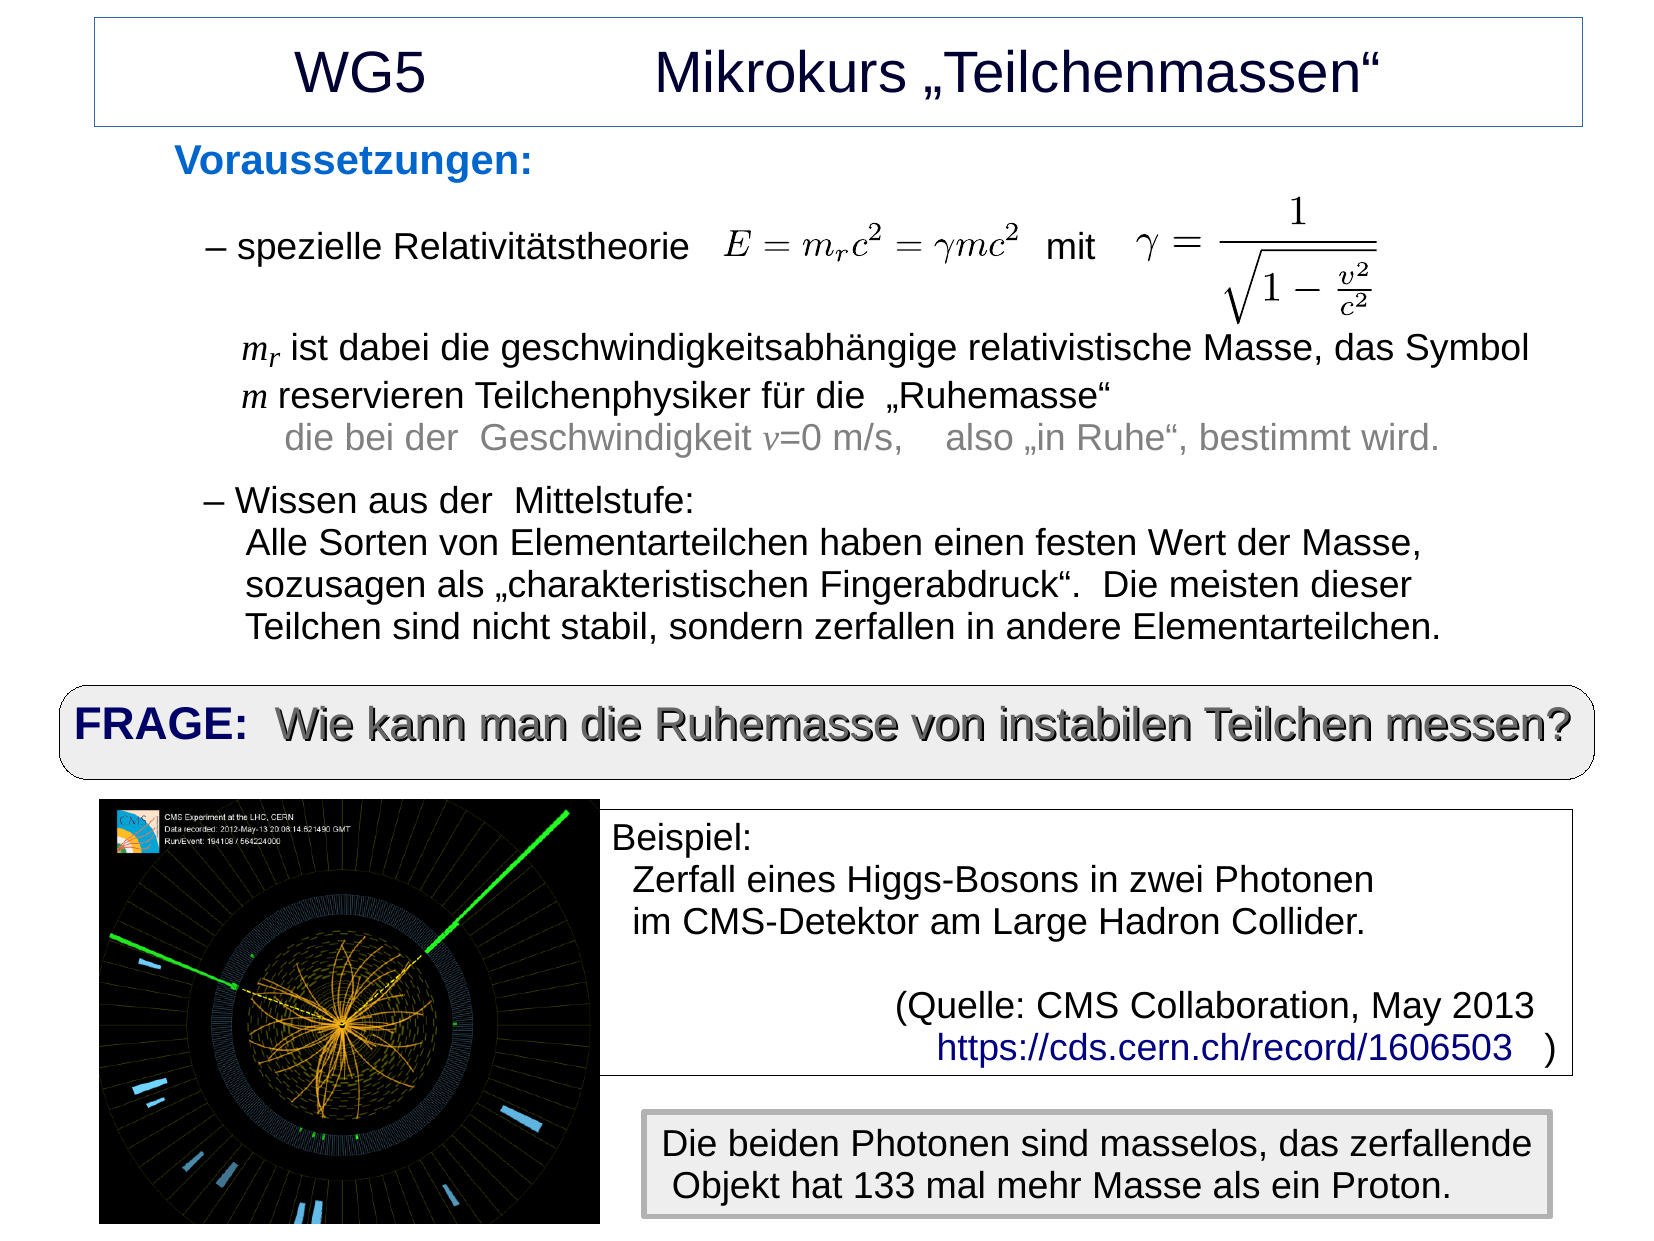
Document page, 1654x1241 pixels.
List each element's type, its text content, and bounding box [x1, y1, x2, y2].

title WG5 Mikrokurs „Teilchenmassen“ [94, 17, 1583, 127]
text_box [1135, 196, 1377, 325]
text_box FRAGE: Wie kann man die Ruhemasse von instabilen Teilchen messen? [59, 690, 1587, 758]
text_box Beispiel: Zerfall eines Higgs-Bosons in zwei Photonen im CMS-Detektor am Large Hadron Collider. (Quelle: CMS Collaboration, May 2013 https://cds.cern.ch/record/1606503 ) [596, 809, 1573, 1076]
text_box Voraussetzungen: – spezielle Relativitätstheorie mit [159, 129, 1123, 276]
picture [99, 799, 600, 1224]
text_box – Wissen aus der Mittelstufe: Alle Sorten von Elementarteilchen haben einen festen Wert der Masse, sozusagen als „charakteristischen Fingerabdruck“. Die meisten dieser Teilchen sind nicht stabil, sondern zerfallen in andere Elementarteilchen. [188, 472, 1458, 656]
text_box Die beiden Photonen sind masselos, das zerfallende Objekt hat 133 mal mehr Masse als ein Proton. [643, 1111, 1551, 1217]
text_box [60, 695, 1595, 780]
text_box [72, 685, 1582, 690]
text_box [722, 222, 1020, 264]
text_box mr ist dabei die geschwindigkeitsabhängige relativistische Masse, das Symbol m reservieren Teilchenphysiker für die „Ruhemasse“ die bei der Geschwindigkeit v=0 m/s, also „in Ruhe“, bestimmt wird. [206, 318, 1554, 467]
